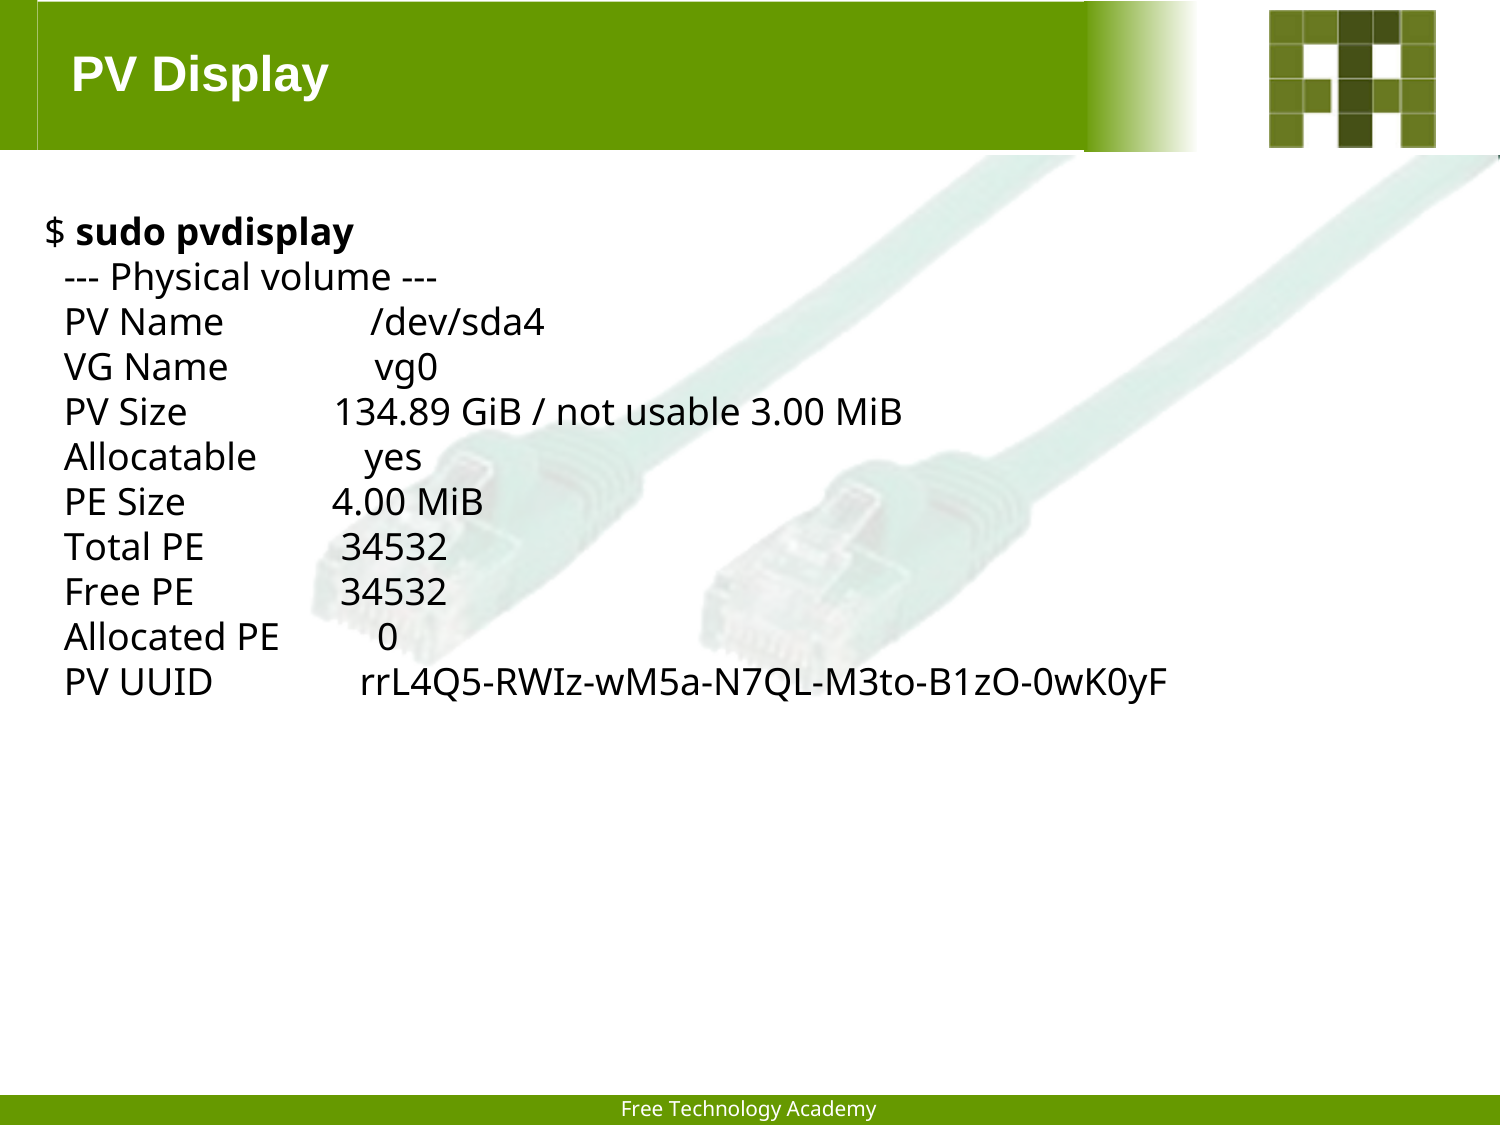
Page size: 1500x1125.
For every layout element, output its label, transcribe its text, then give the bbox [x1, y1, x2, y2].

text_box $ sudo pvdisplay --- Physical volume --- PV Name /dev/sda4 VG Name vg0 PV Size 134.89 GiB / not usable 3.00 MiB Allocatable yes PE Size 4.00 MiB Total PE 34532 Free PE 34532 Allocated PE 0 PV UUID rrL4Q5-RWIz-wM5a-N7QL-M3to-B1zO-0wK0yF [29, 200, 1477, 1016]
title PV Display [56, 1, 1107, 152]
picture [1269, 10, 1436, 148]
